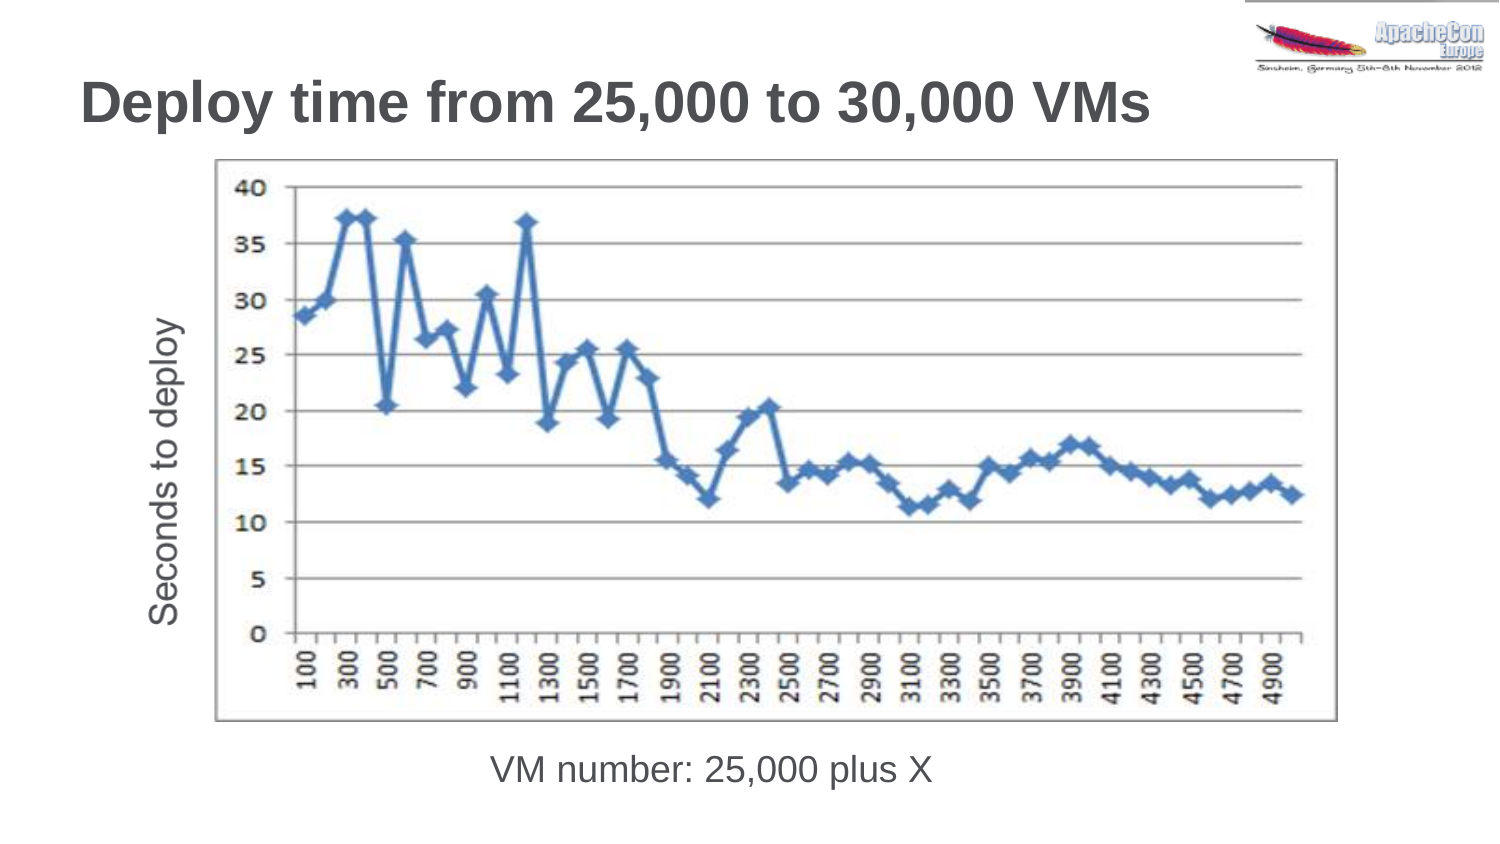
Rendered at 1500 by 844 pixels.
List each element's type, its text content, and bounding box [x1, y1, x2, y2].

picture [213, 159, 1338, 722]
picture [125, 271, 209, 651]
picture [1245, 0, 1499, 90]
title Deploy time from 25,000 to 30,000 VMs [65, 47, 1438, 153]
text_box VM number: 25,000 plus X [475, 737, 1076, 798]
